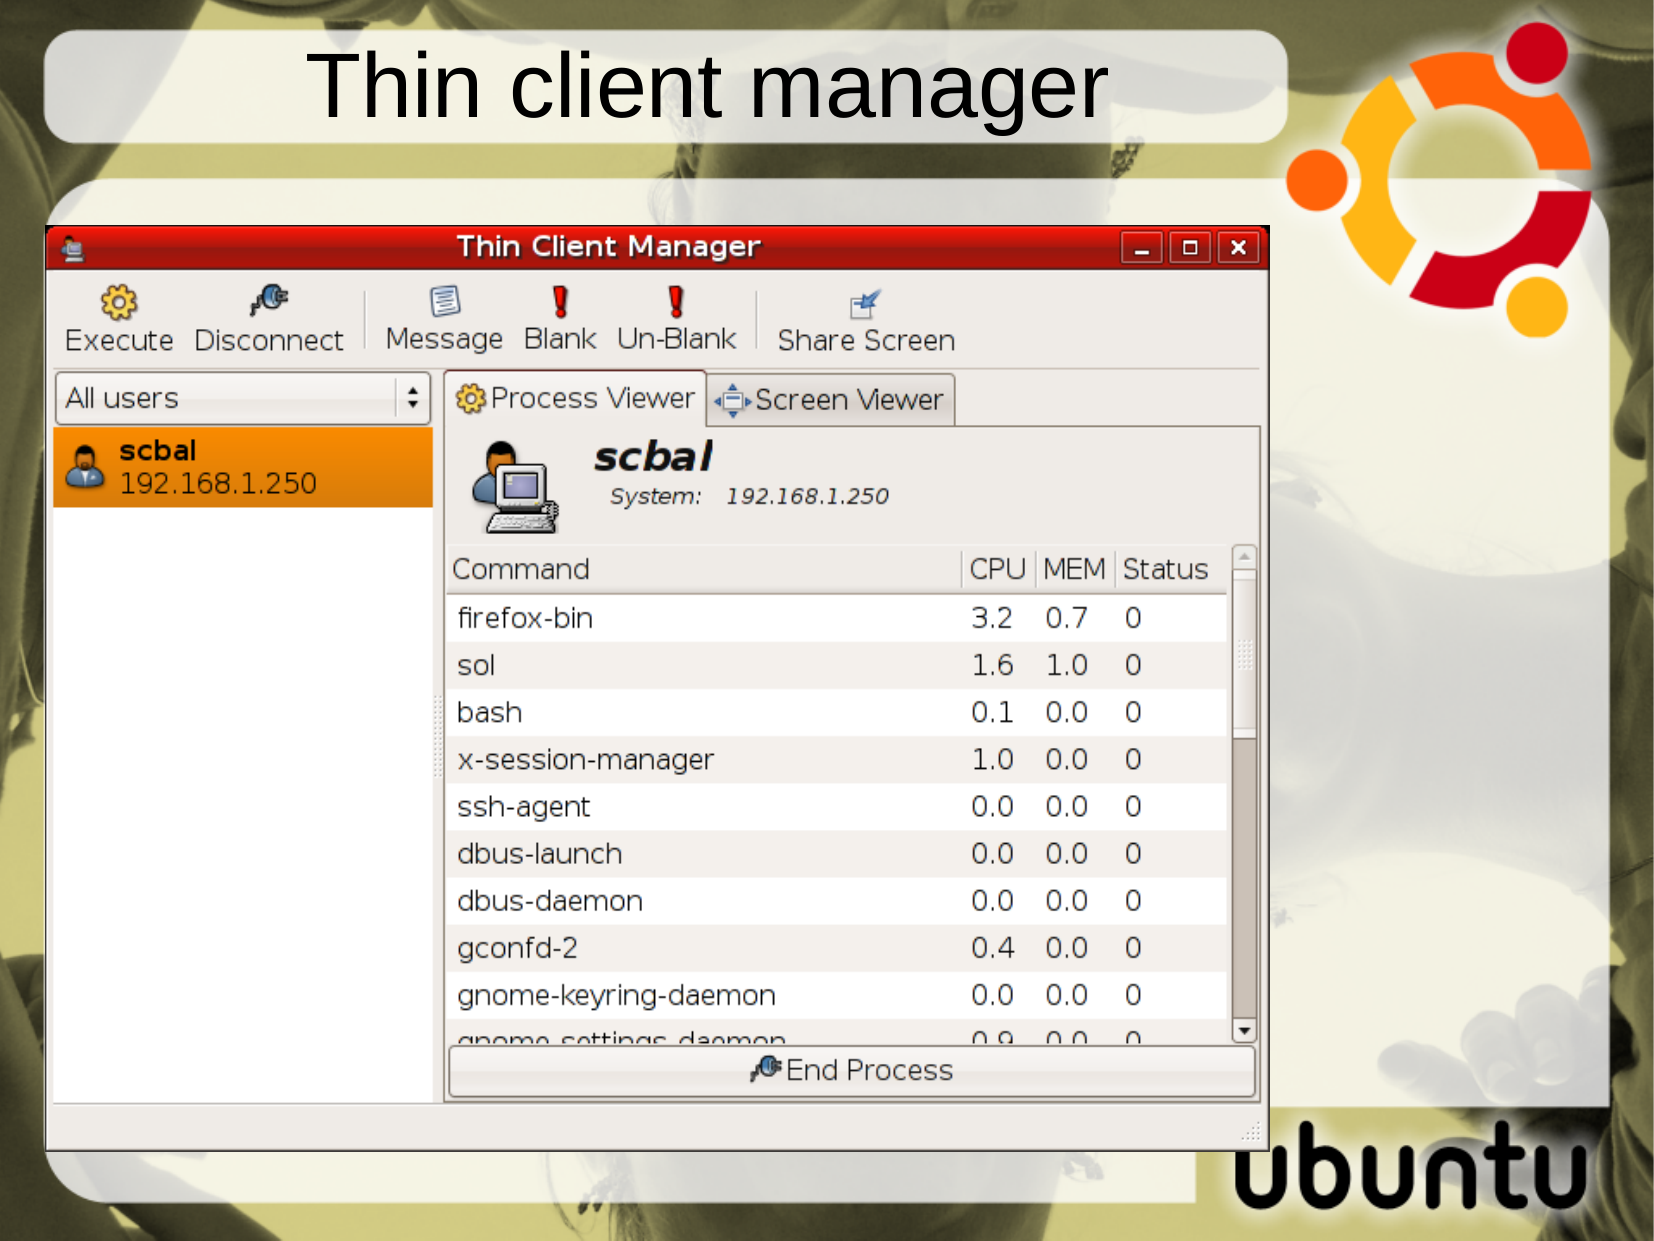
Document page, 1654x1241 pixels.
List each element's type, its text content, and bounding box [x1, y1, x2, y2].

title Thin client manager [147, 11, 1270, 142]
picture [0, 0, 1654, 1241]
